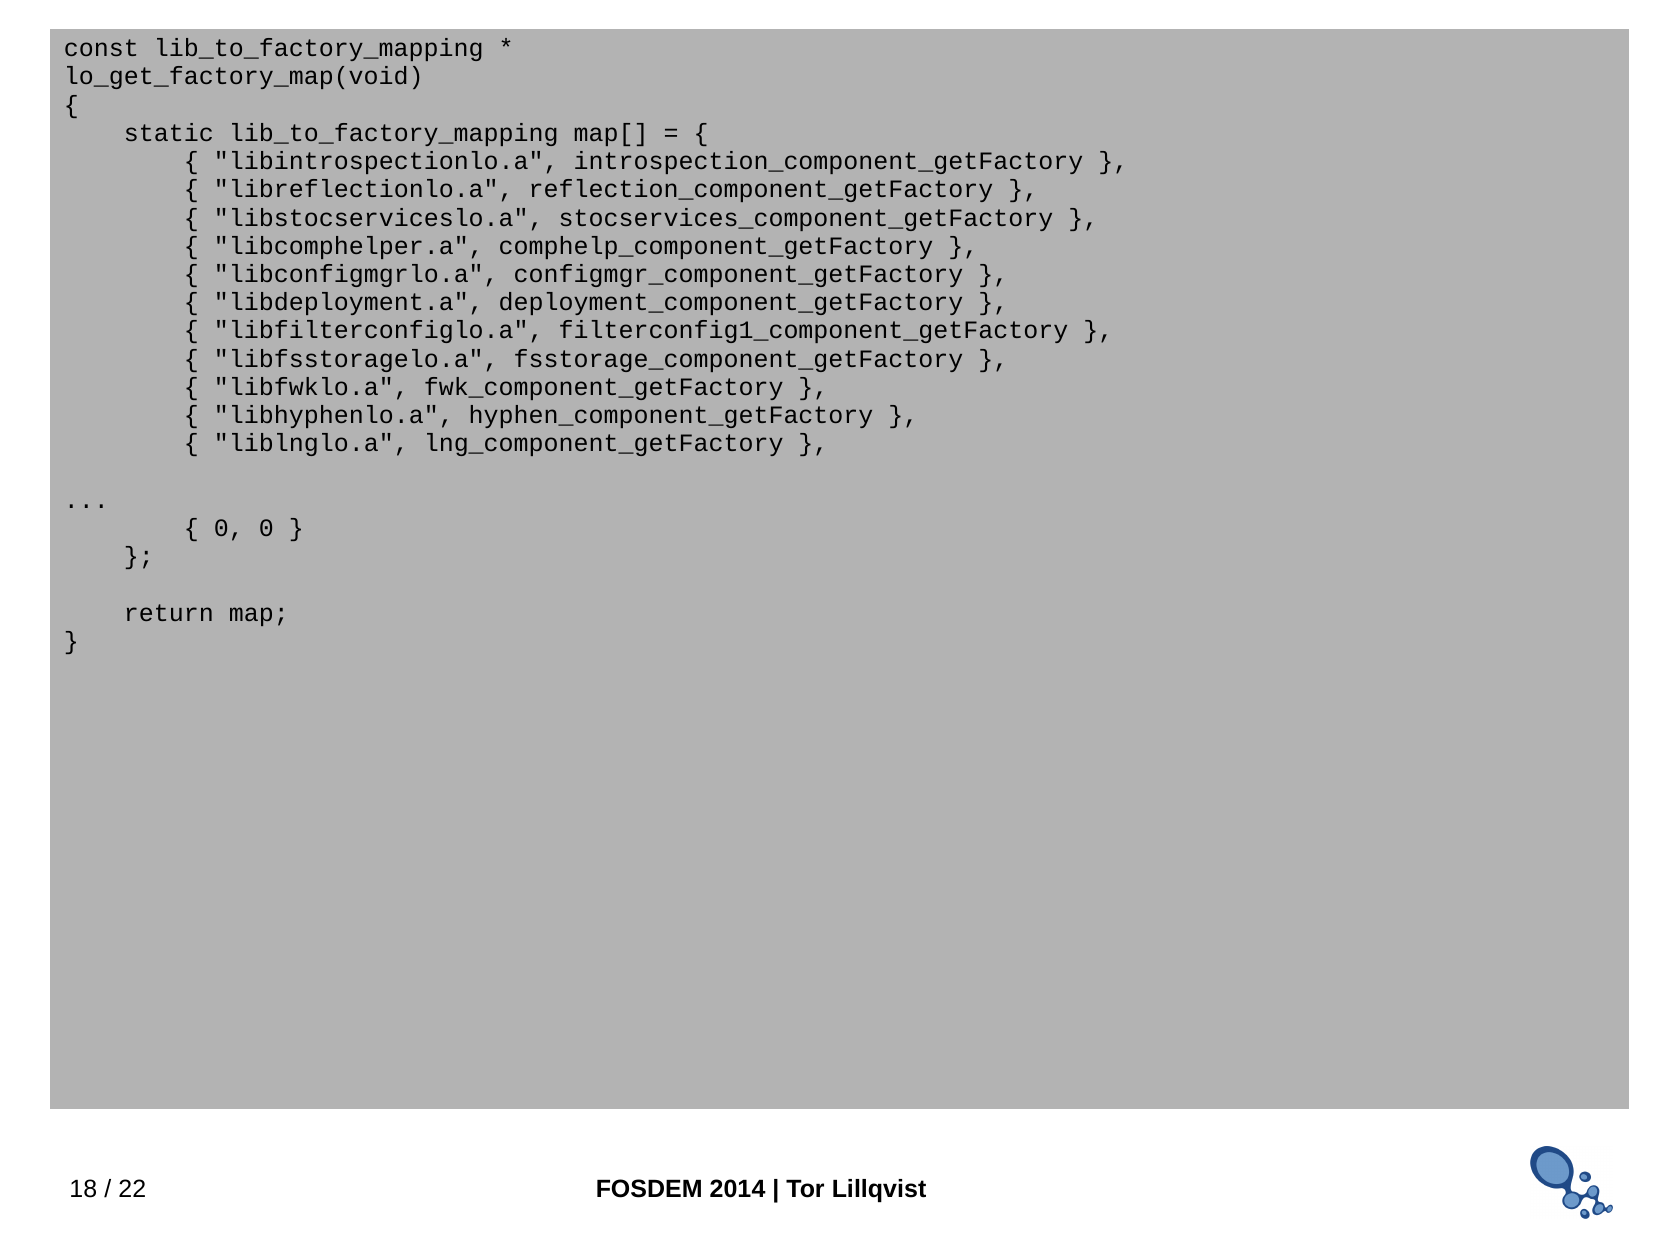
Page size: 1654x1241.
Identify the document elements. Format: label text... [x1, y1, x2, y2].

table_header const lib_to_factory_mapping * lo_get_factory_map(void) { static lib_to_factory_mapping map[] = { { "libintrospectionlo.a", introspection_component_getFactory }, { "libreflectionlo.a", reflection_component_getFactory }, { "libstocserviceslo.a", stocservices_component_getFactory }, { "libcomphelper.a", comphelp_component_getFactory }, { "libconfigmgrlo.a", configmgr_component_getFactory }, { "libdeployment.a", deployment_component_getFactory }, { "libfilterconfiglo.a", filterconfig1_component_getFactory }, { "libfsstoragelo.a", fsstorage_component_getFactory }, { "libfwklo.a", fwk_component_getFactory }, { "libhyphenlo.a", hyphen_component_getFactory }, { "liblnglo.a", lng_component_getFactory }, ... { 0, 0 } }; return map; } [50, 29, 1629, 1109]
picture [1530, 1146, 1613, 1219]
